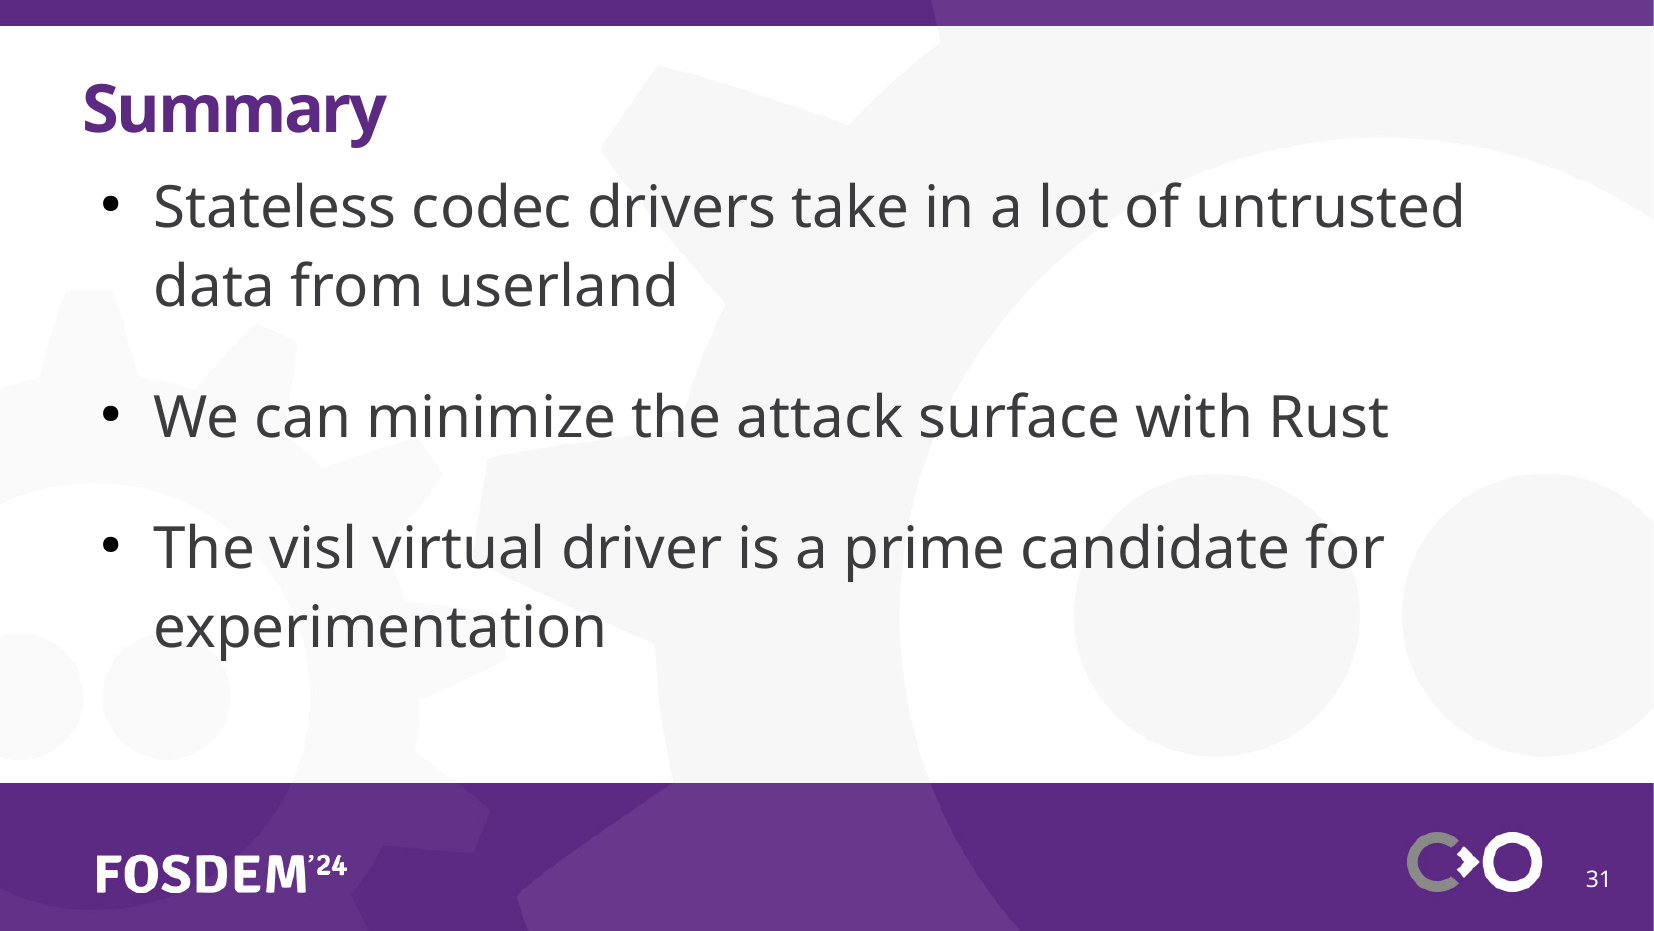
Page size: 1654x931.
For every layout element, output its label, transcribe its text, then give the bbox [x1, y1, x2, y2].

picture [0, 0, 1654, 931]
list Stateless codec drivers take in a lot of untrusted data from userland We can minimize the attack surface with Rust The visl virtual driver is a prime candidate for experimentation [82, 165, 1571, 758]
title Summary [82, 60, 1571, 154]
